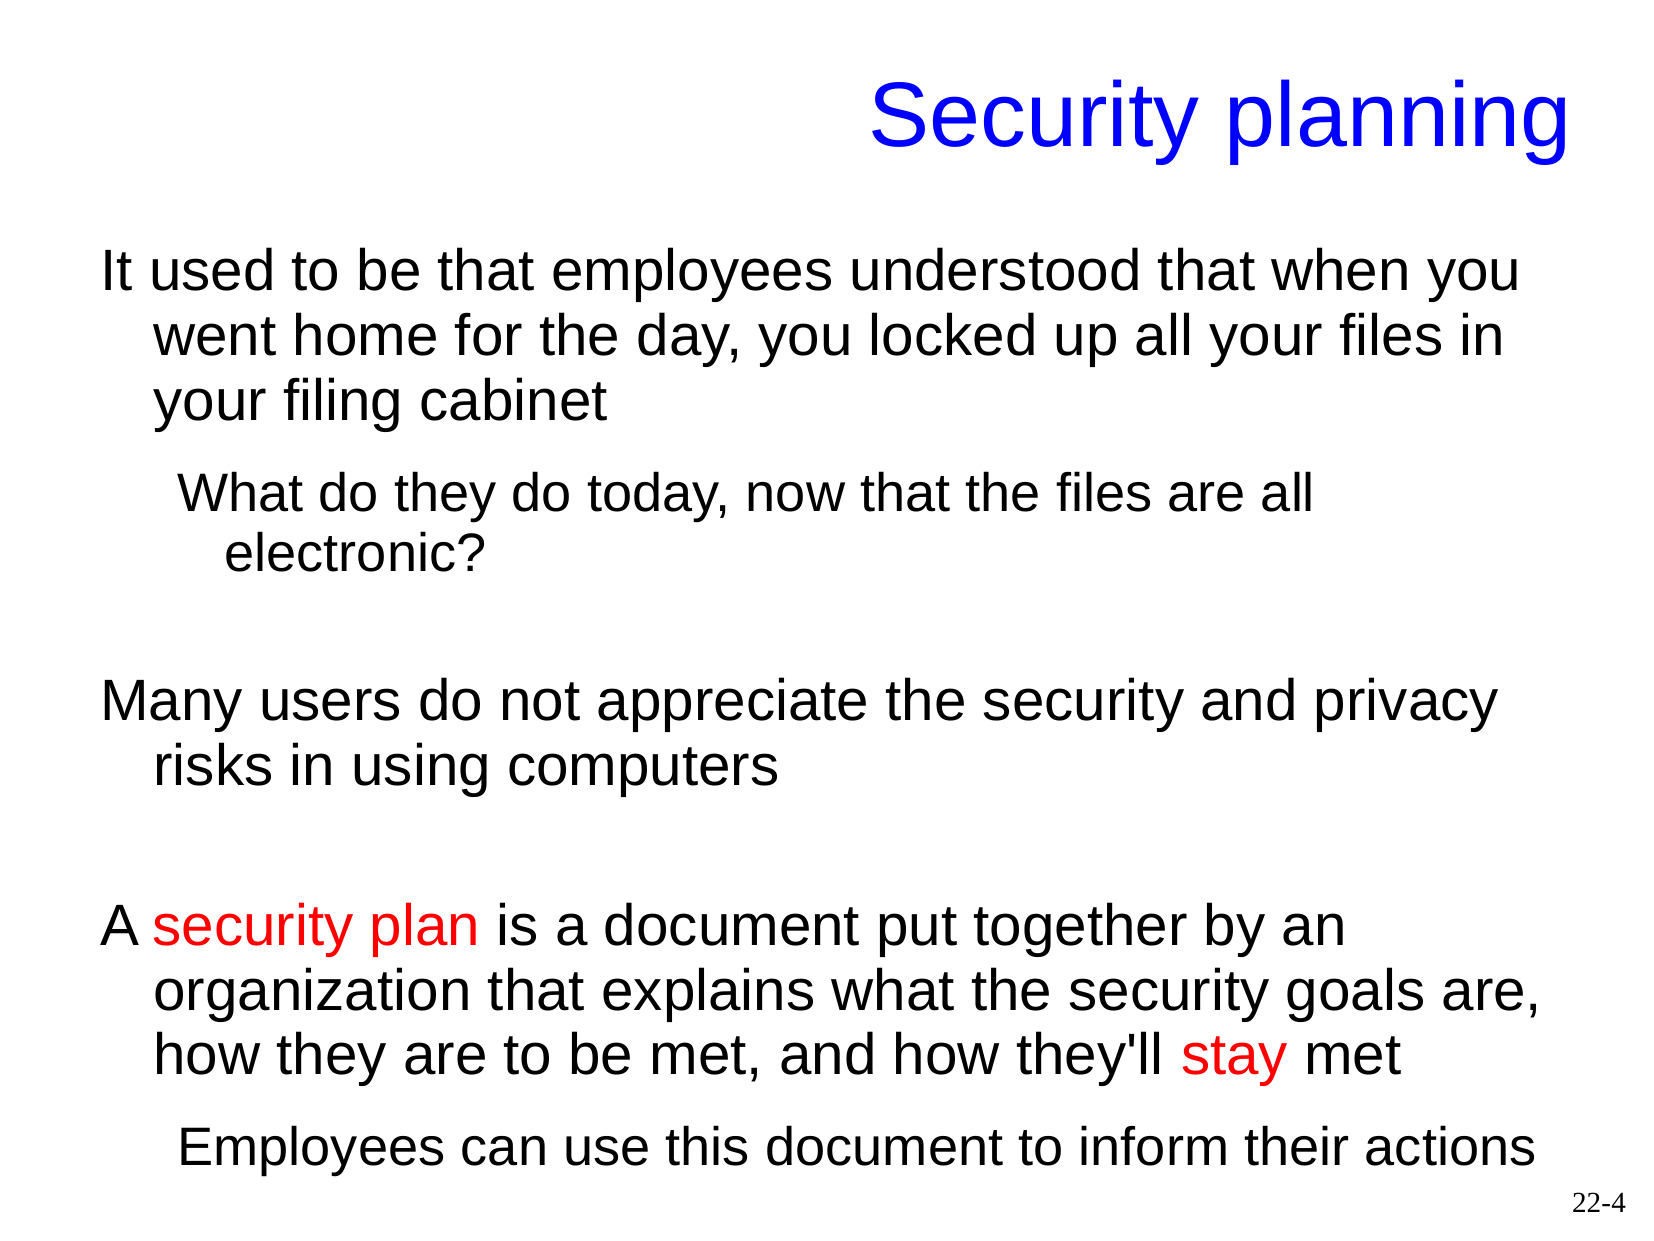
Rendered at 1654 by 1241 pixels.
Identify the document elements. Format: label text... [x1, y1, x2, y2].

title Security planning [84, 18, 1573, 211]
list It used to be that employees understood that when you went home for the day, you locked up all your files in your filing cabinet What do they do today, now that the files are all electronic? Many users do not appreciate the security and privacy risks in using computers A security plan is a document put together by an organization that explains what the security goals are, how they are to be met, and how they'll stay met Employees can use this document to inform their actions [82, 237, 1571, 1178]
